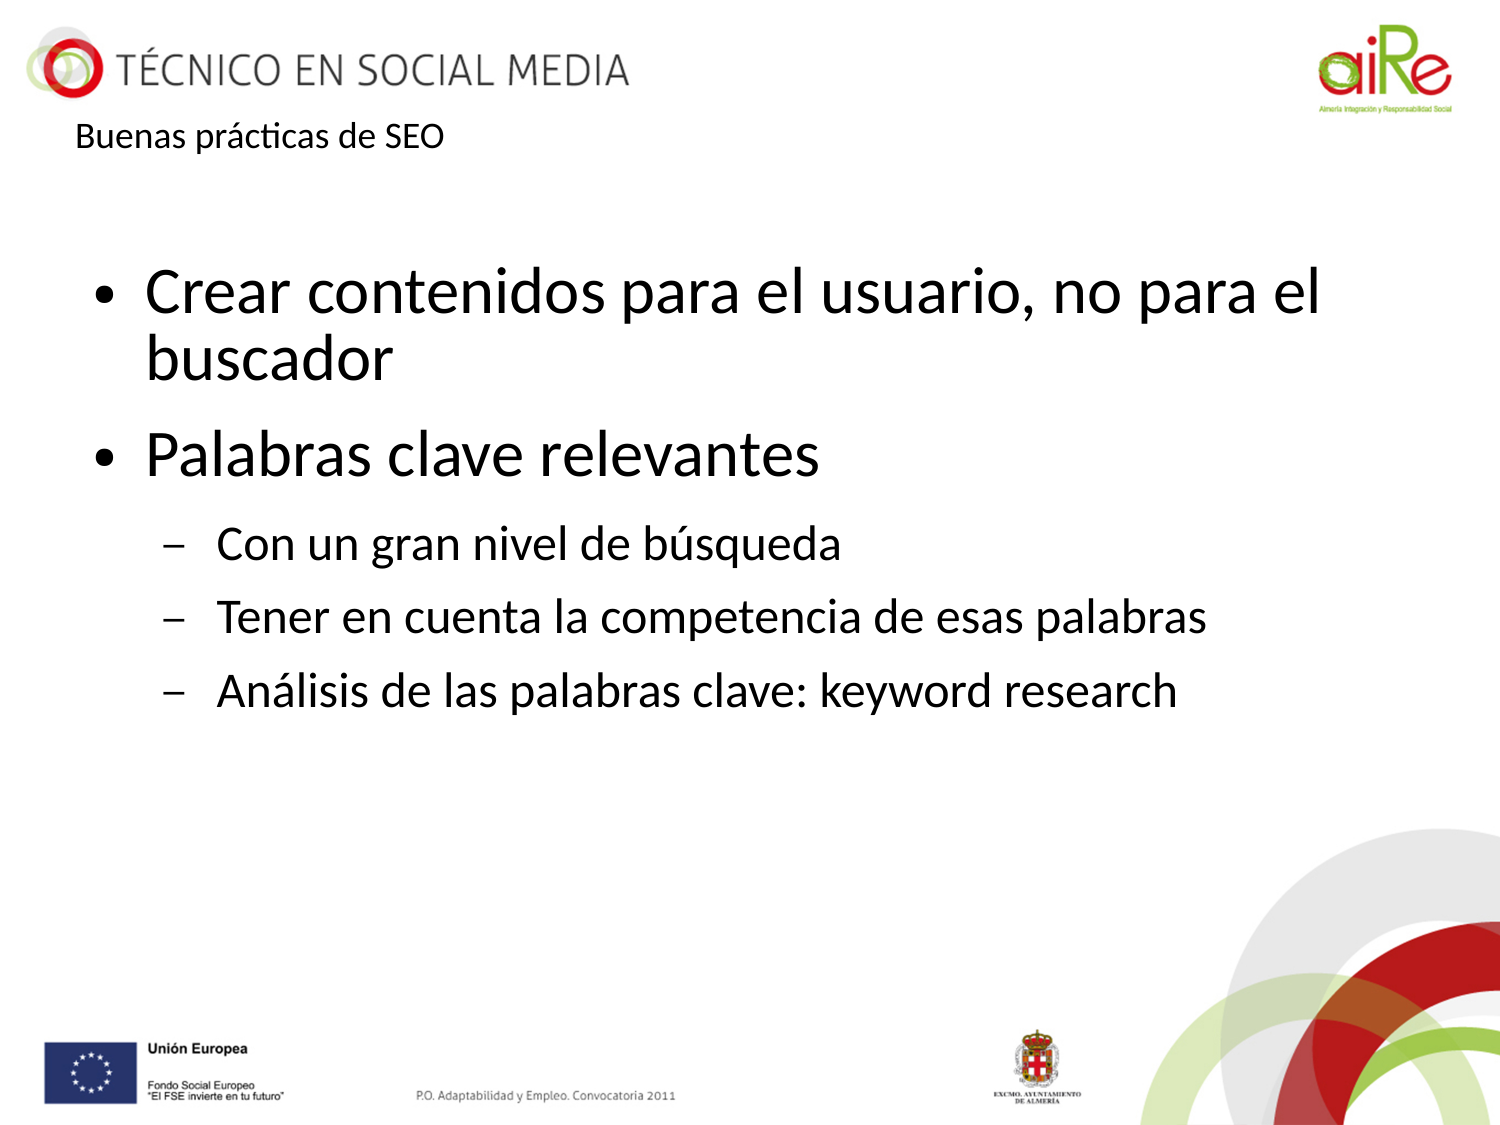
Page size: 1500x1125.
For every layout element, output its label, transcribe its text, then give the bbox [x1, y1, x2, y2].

title Buenas prácticas de SEO [75, 44, 1425, 233]
list Crear contenidos para el usuario, no para el buscador Palabras clave relevantes Con un gran nivel de búsqueda Tener en cuenta la competencia de esas palabras Análisis de las palabras clave: keyword research [75, 263, 1425, 916]
picture [0, 0, 1500, 1125]
